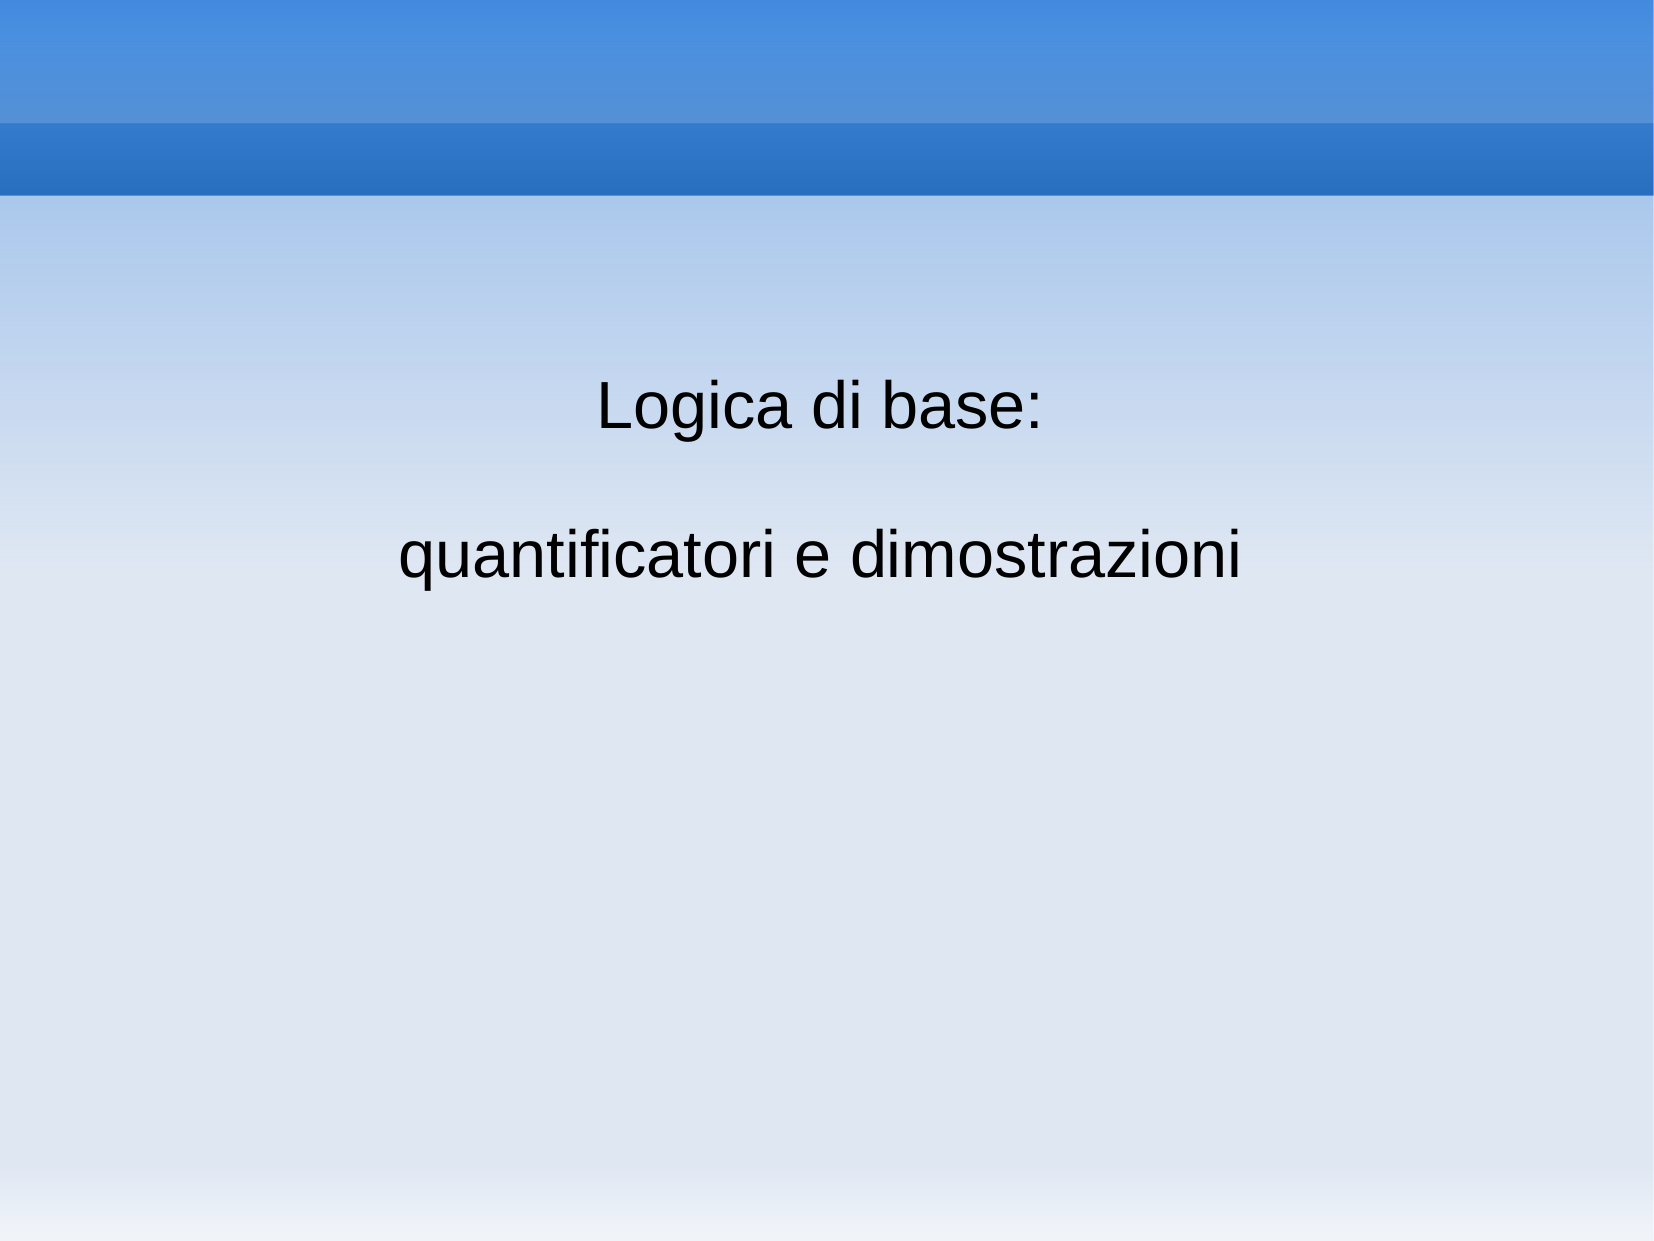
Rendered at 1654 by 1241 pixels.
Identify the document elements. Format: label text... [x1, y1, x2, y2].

picture [0, 0, 1654, 1241]
subtitle Logica di base: quantificatori e dimostrazioni [76, 0, 1565, 960]
